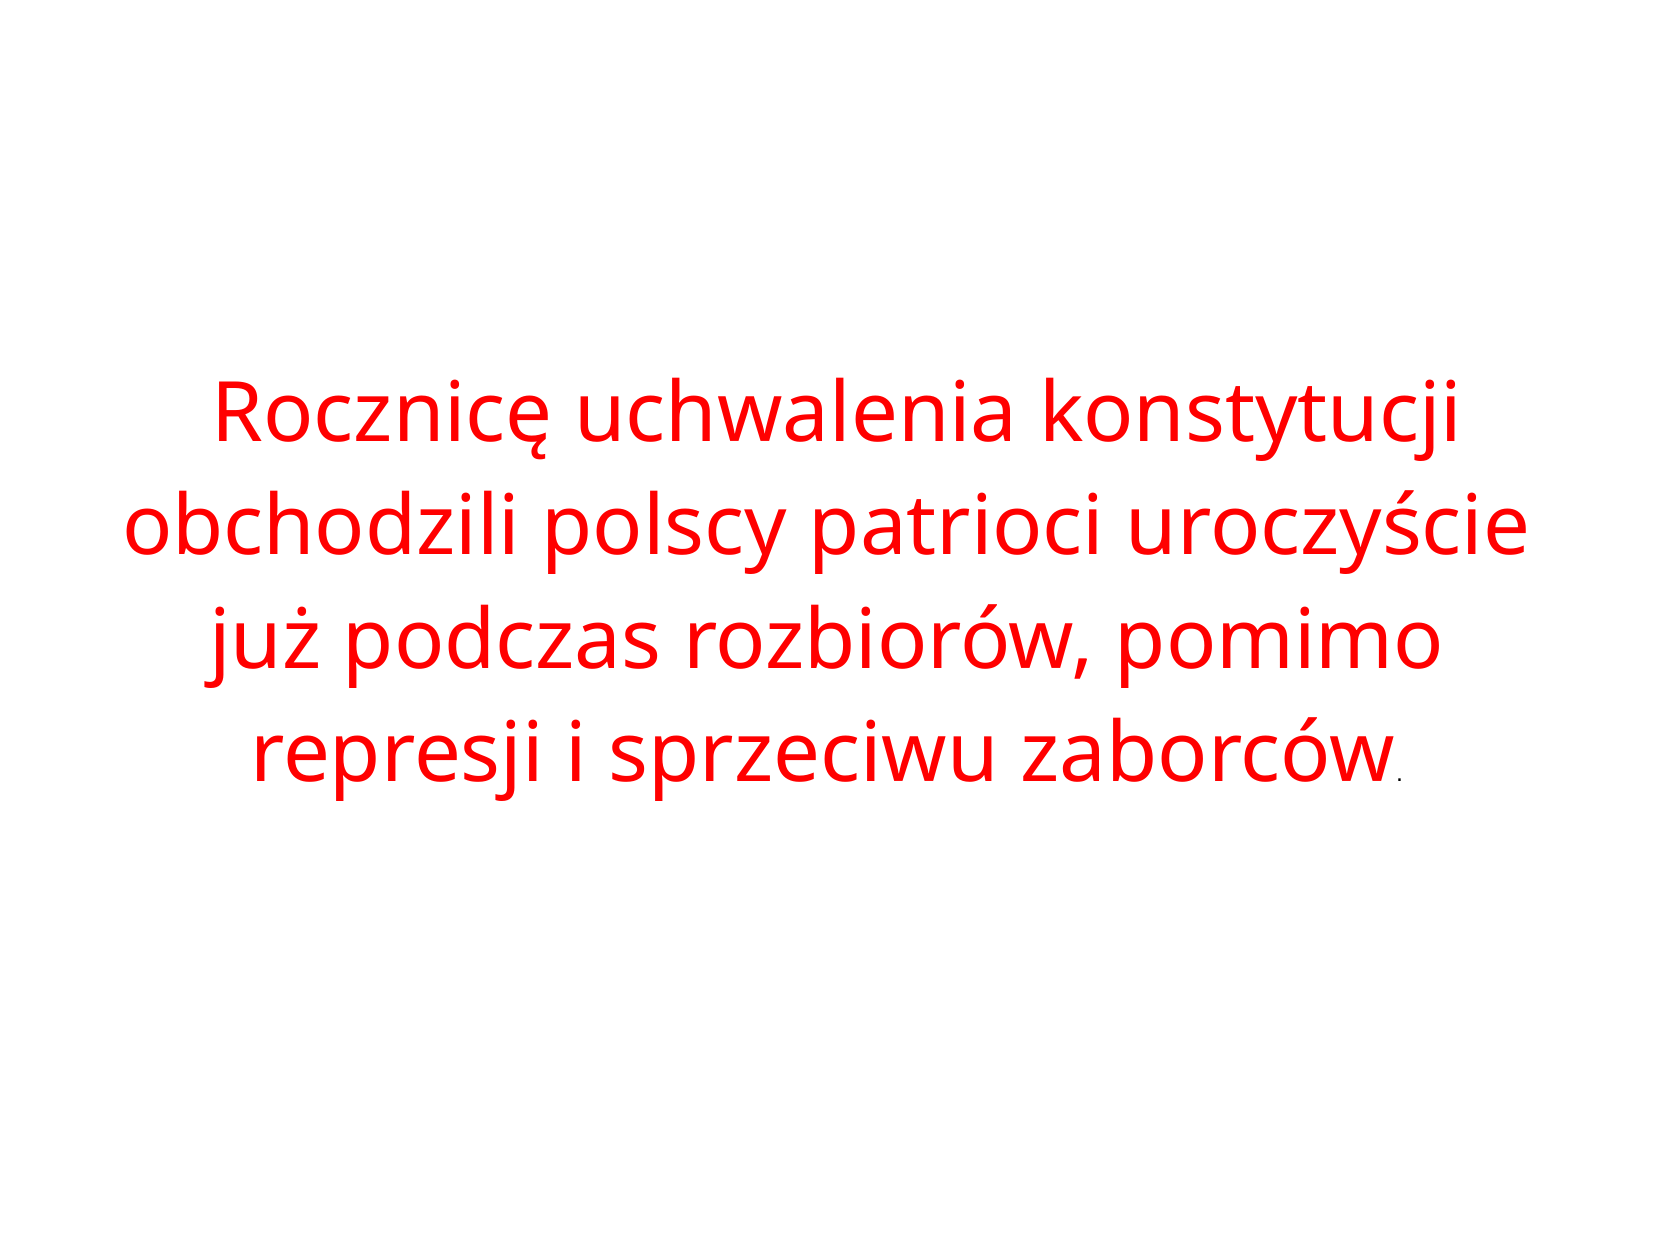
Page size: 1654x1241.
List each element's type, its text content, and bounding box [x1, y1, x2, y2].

subtitle Rocznicę uchwalenia konstytucji obchodzili polscy patrioci uroczyście już podczas rozbiorów, pomimo represji i sprzeciwu zaborców. [82, 49, 1571, 1109]
